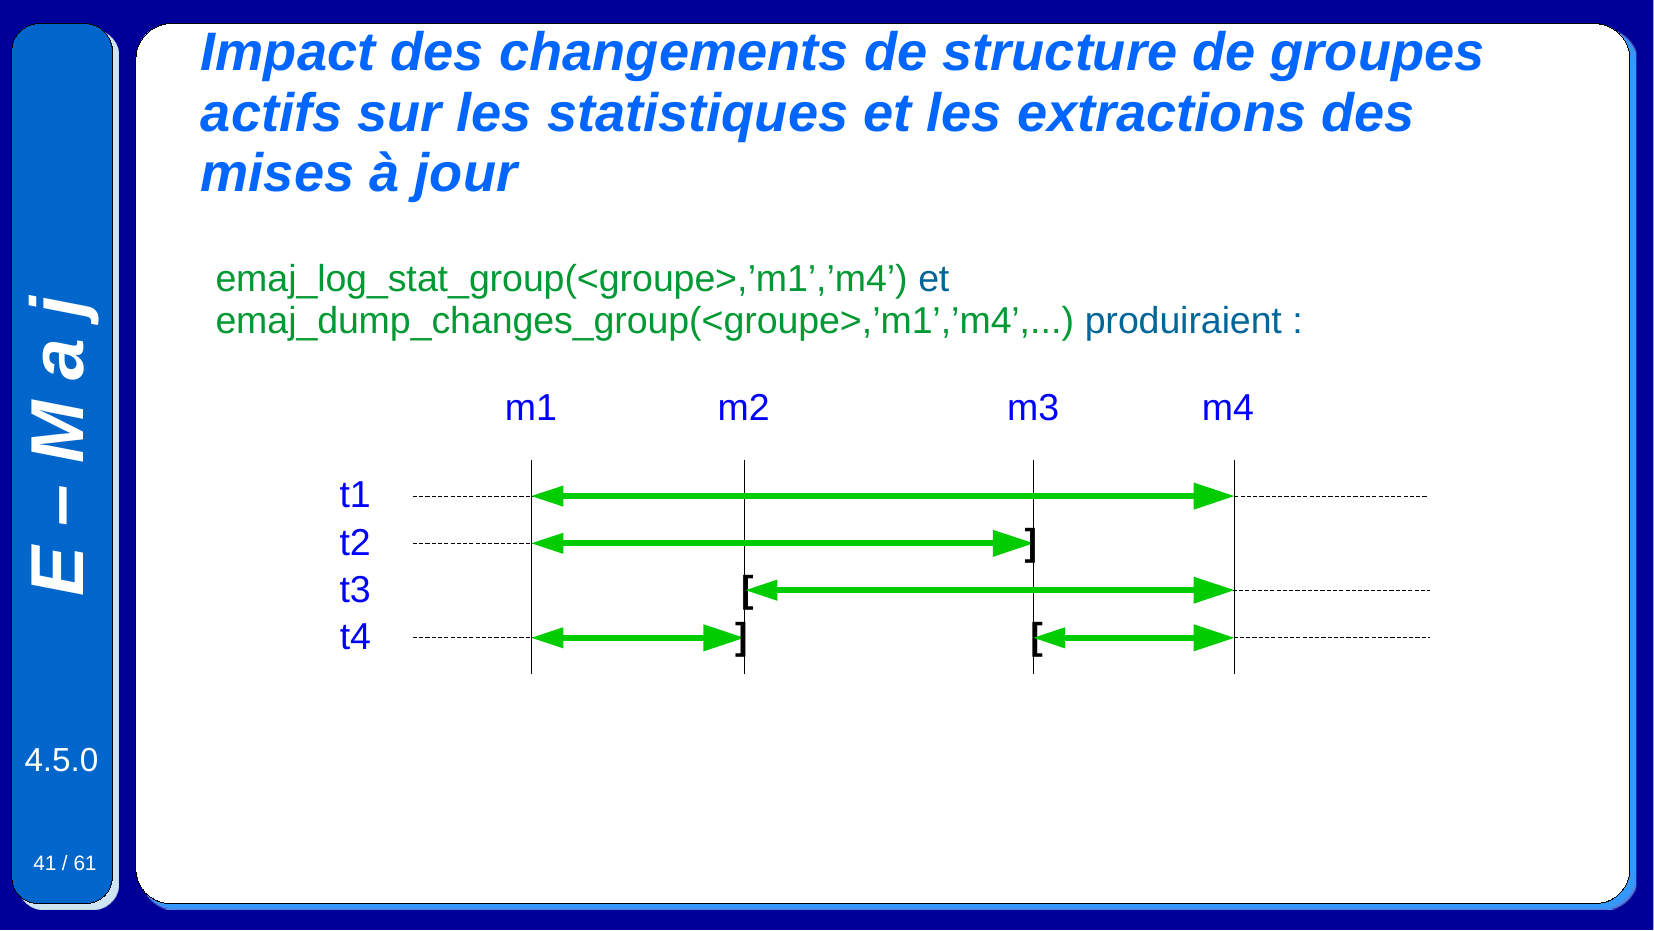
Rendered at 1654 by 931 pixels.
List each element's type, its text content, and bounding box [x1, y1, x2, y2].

text_box t4 [324, 608, 386, 666]
text_box m1 [490, 379, 572, 436]
text_box ] [720, 608, 763, 666]
text_box [ [1015, 608, 1058, 666]
text_box m4 [1187, 379, 1269, 436]
text_box m3 [992, 379, 1074, 436]
text_box t2 [324, 513, 386, 561]
title Impact des changements de structure de groupes actifs sur les statistiques et les extractions des mises à jour [200, 21, 1575, 204]
text_box ] [1009, 513, 1053, 571]
text_box t3 [324, 561, 386, 608]
text_box emaj_log_stat_group(<groupe>,’m1’,’m4’) et emaj_dump_changes_group(<groupe>,’m1’,’m4’,...) produiraient : [200, 250, 1318, 350]
text_box m2 [702, 379, 785, 436]
text_box t1 [324, 466, 386, 513]
text_box [ [726, 561, 769, 618]
